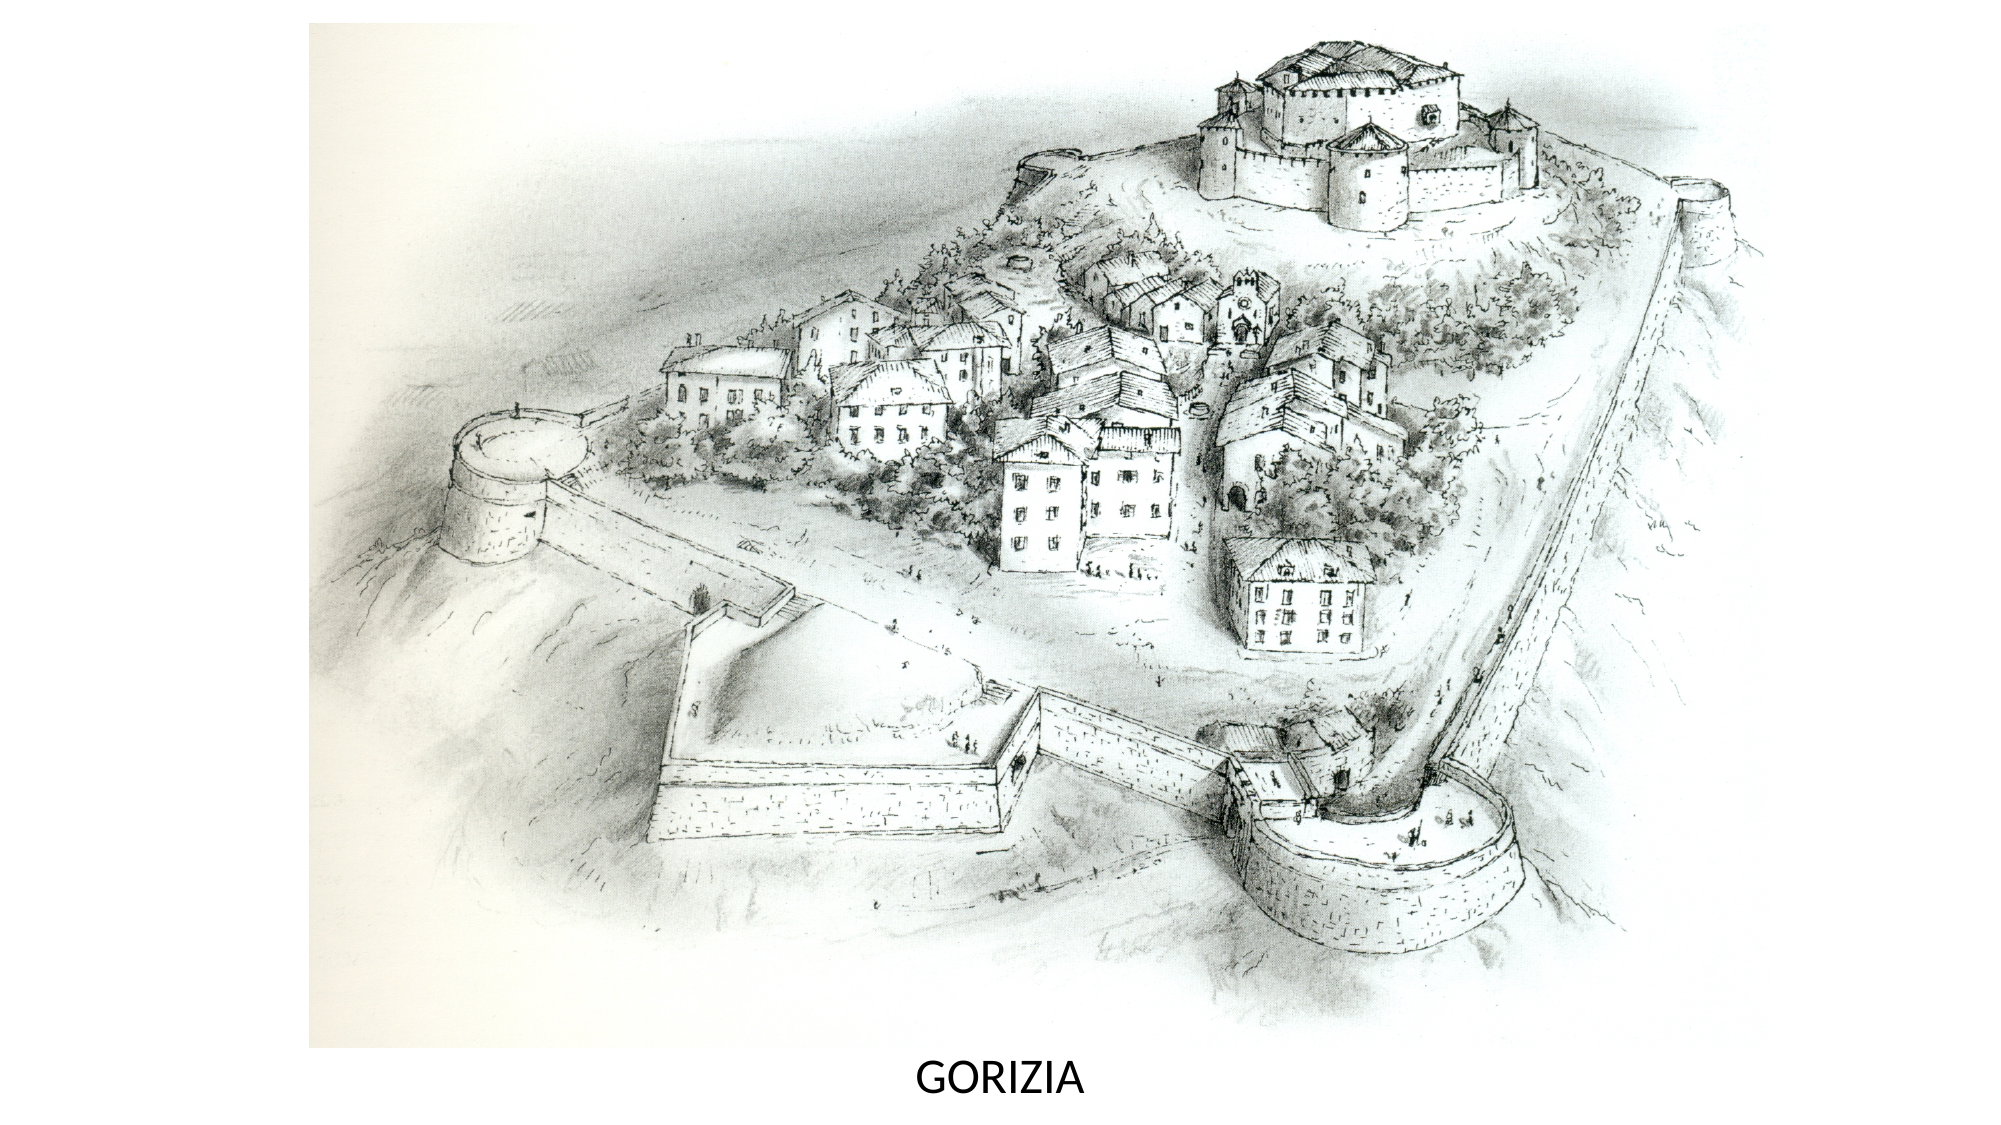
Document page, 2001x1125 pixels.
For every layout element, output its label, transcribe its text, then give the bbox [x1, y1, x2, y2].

picture [309, 23, 1770, 1048]
subtitle GORIZIA [249, 1047, 1750, 1112]
